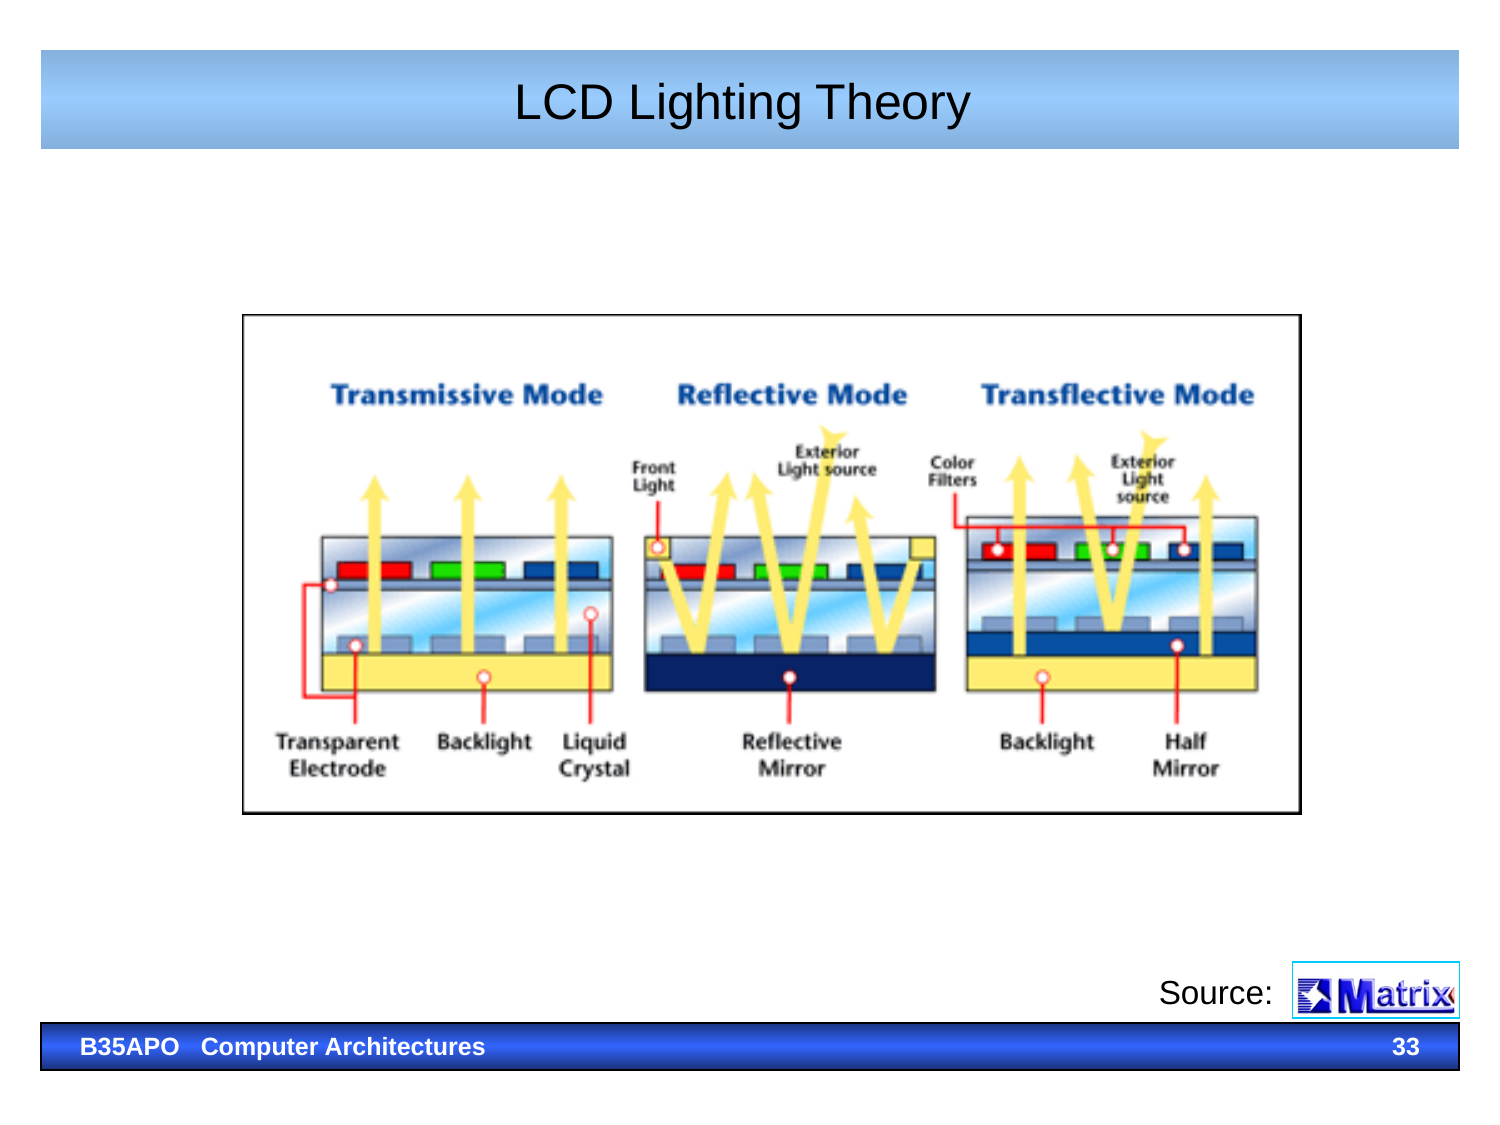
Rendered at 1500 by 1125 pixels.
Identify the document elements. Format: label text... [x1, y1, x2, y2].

text_box Source: [1016, 964, 1289, 1019]
footer B35APO Computer Architectures [64, 1023, 1424, 1071]
picture [1294, 964, 1458, 1016]
slide_number <number> [1340, 1023, 1436, 1069]
title LCD Lighting Theory [41, 50, 1459, 149]
picture [242, 314, 1302, 815]
